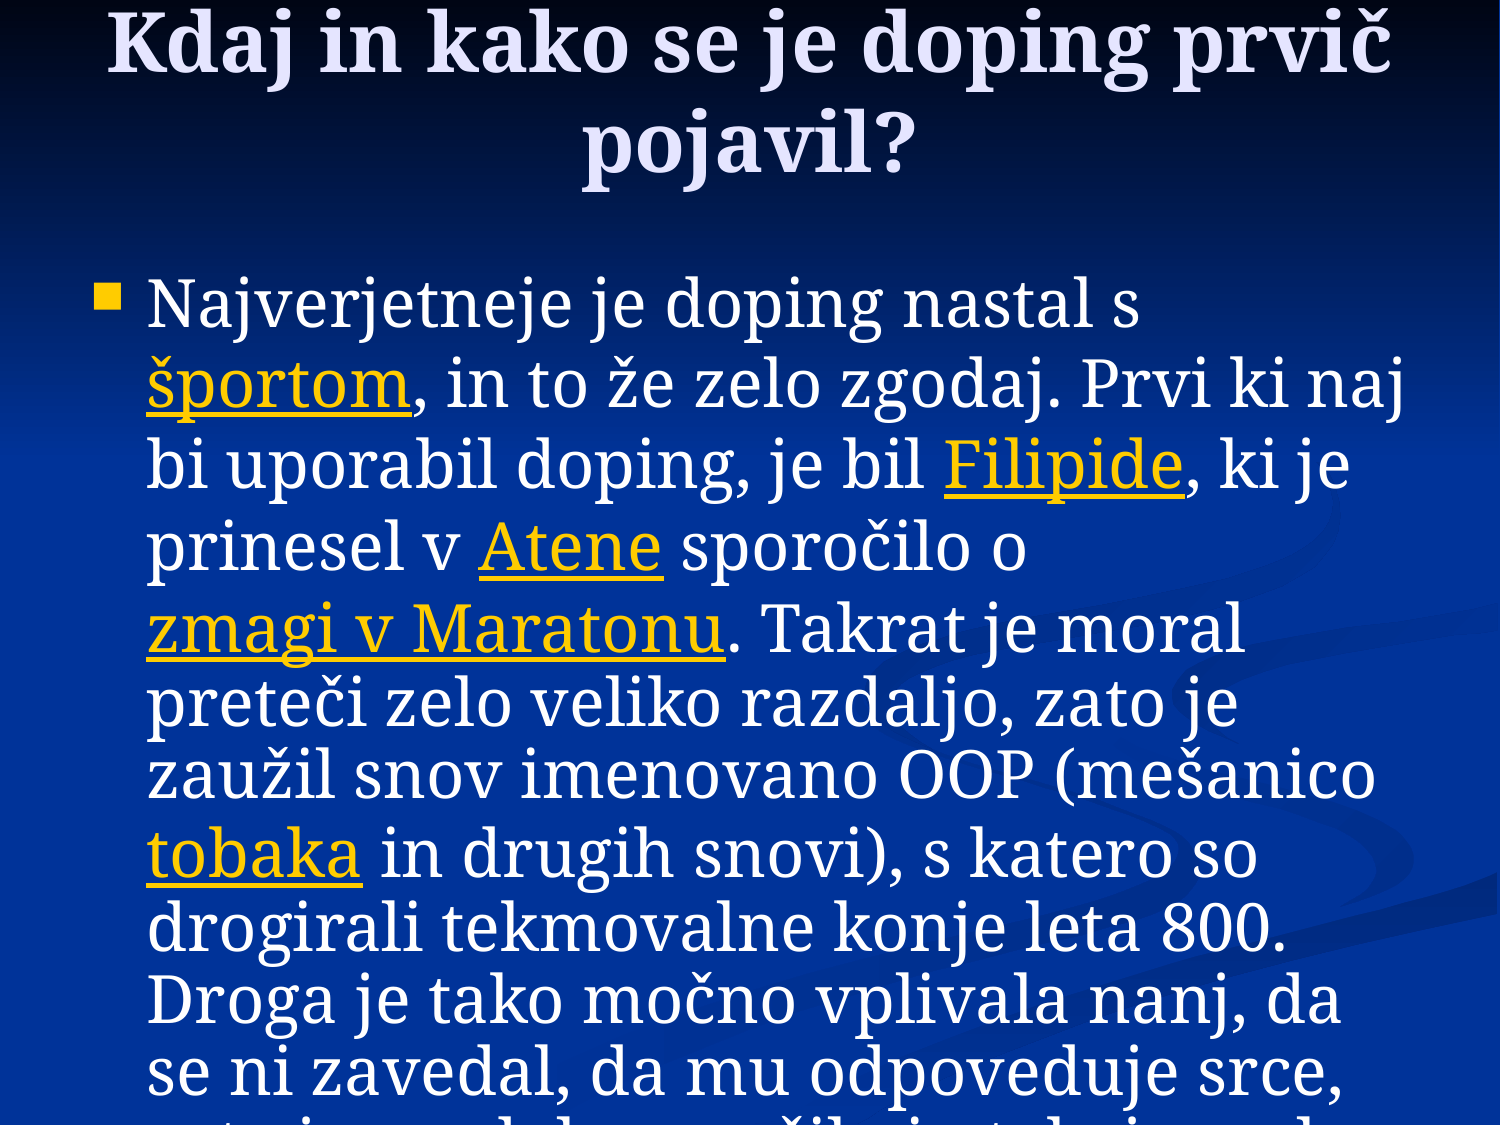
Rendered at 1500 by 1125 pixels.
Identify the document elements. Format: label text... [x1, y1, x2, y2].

title Kdaj in kako se je doping prvič pojavil? [75, 45, 1425, 233]
list Najverjetneje je doping nastal s športom, in to že zelo zgodaj. Prvi ki naj bi uporabil doping, je bil Filipide, ki je prinesel v Atene sporočilo o zmagi v Maratonu. Takrat je moral preteči zelo veliko razdaljo, zato je zaužil snov imenovano OOP (mešanico tobaka in drugih snovi), s katero so drogirali tekmovalne konje leta 800. Droga je tako močno vplivala nanj, da se ni zavedal, da mu odpoveduje srce, zato je predal sporočilo in takoj umrl. [75, 262, 1425, 1005]
